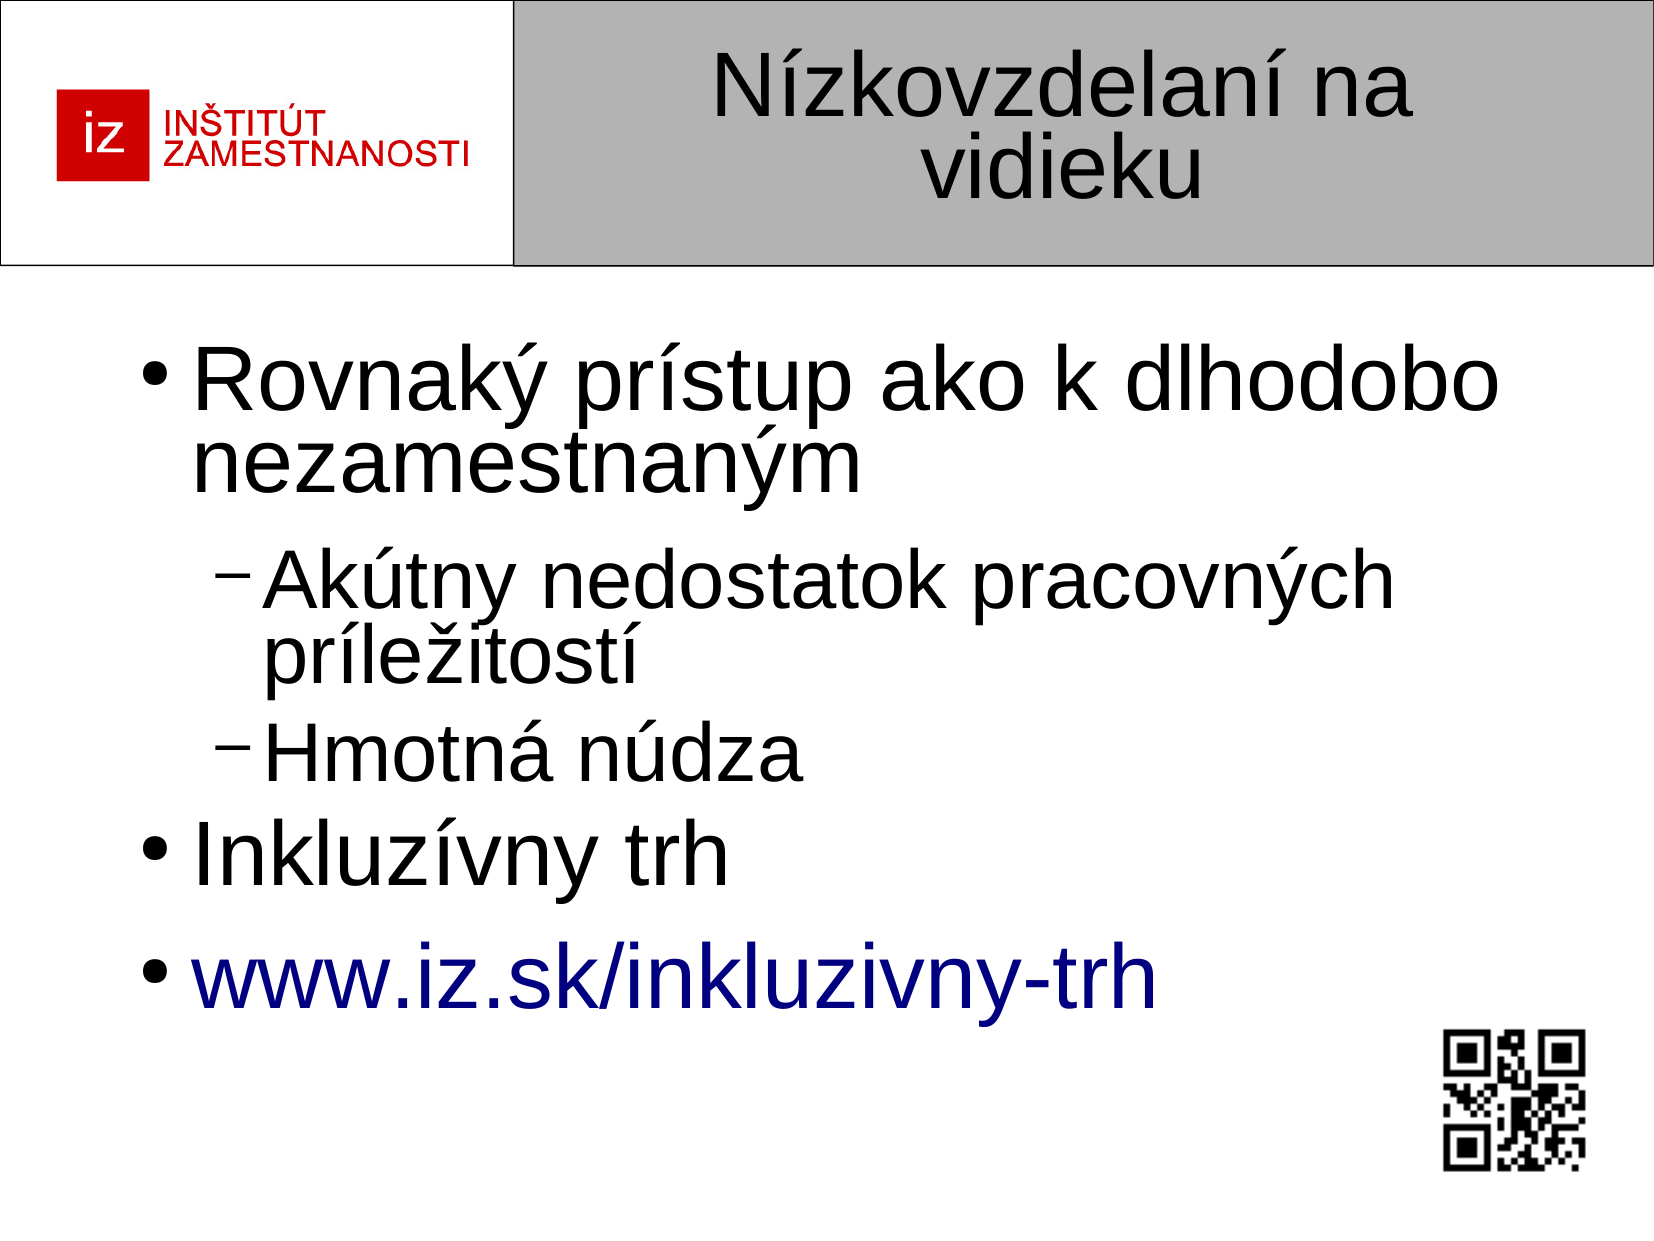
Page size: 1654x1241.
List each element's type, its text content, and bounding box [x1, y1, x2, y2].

list Rovnaký prístup ako k dlhodobo nezamestnaným Akútny nedostatok pracovných príležitostí Hmotná núdza Inkluzívny trh www.iz.sk/inkluzivny-trh [121, 344, 1533, 1112]
picture [5, 8, 512, 257]
picture [1417, 1003, 1613, 1199]
title Nízkovzdelaní na vidieku [561, 37, 1565, 229]
